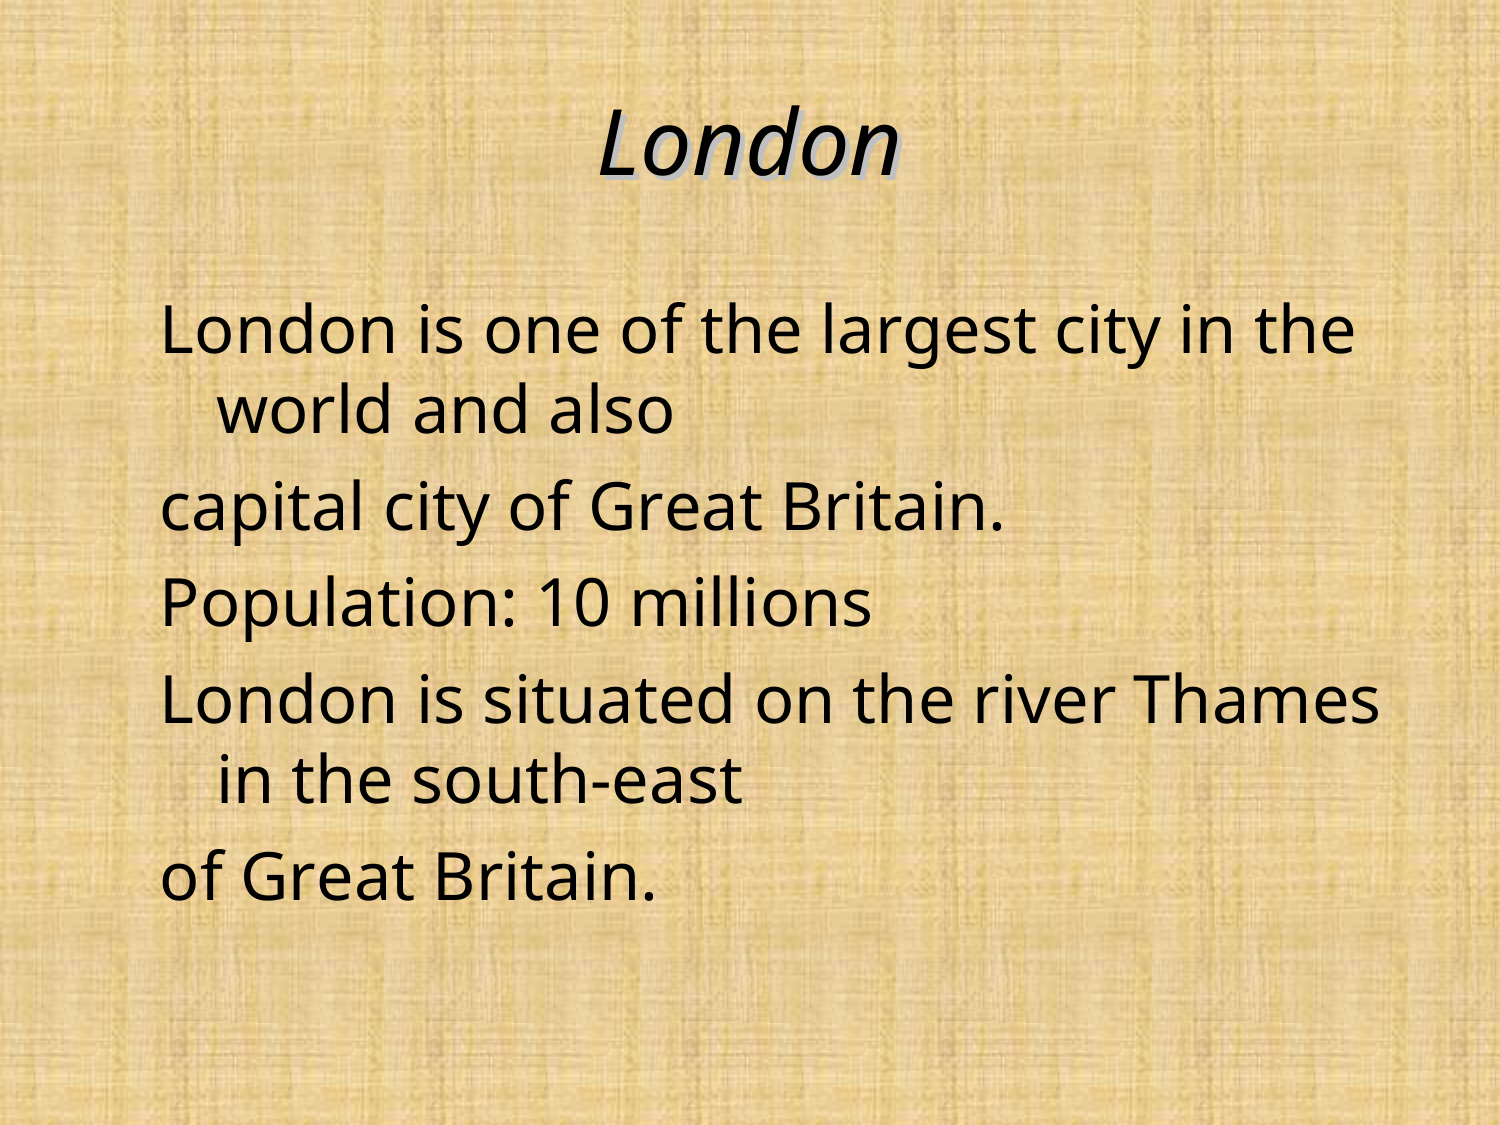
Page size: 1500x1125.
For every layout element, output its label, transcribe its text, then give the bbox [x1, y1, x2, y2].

list London is one of the largest city in the world and also capital city of Great Britain. Population: 10 millions London is situated on the river Thames in the south-east of Great Britain. [88, 278, 1439, 1022]
title London [75, 45, 1426, 233]
